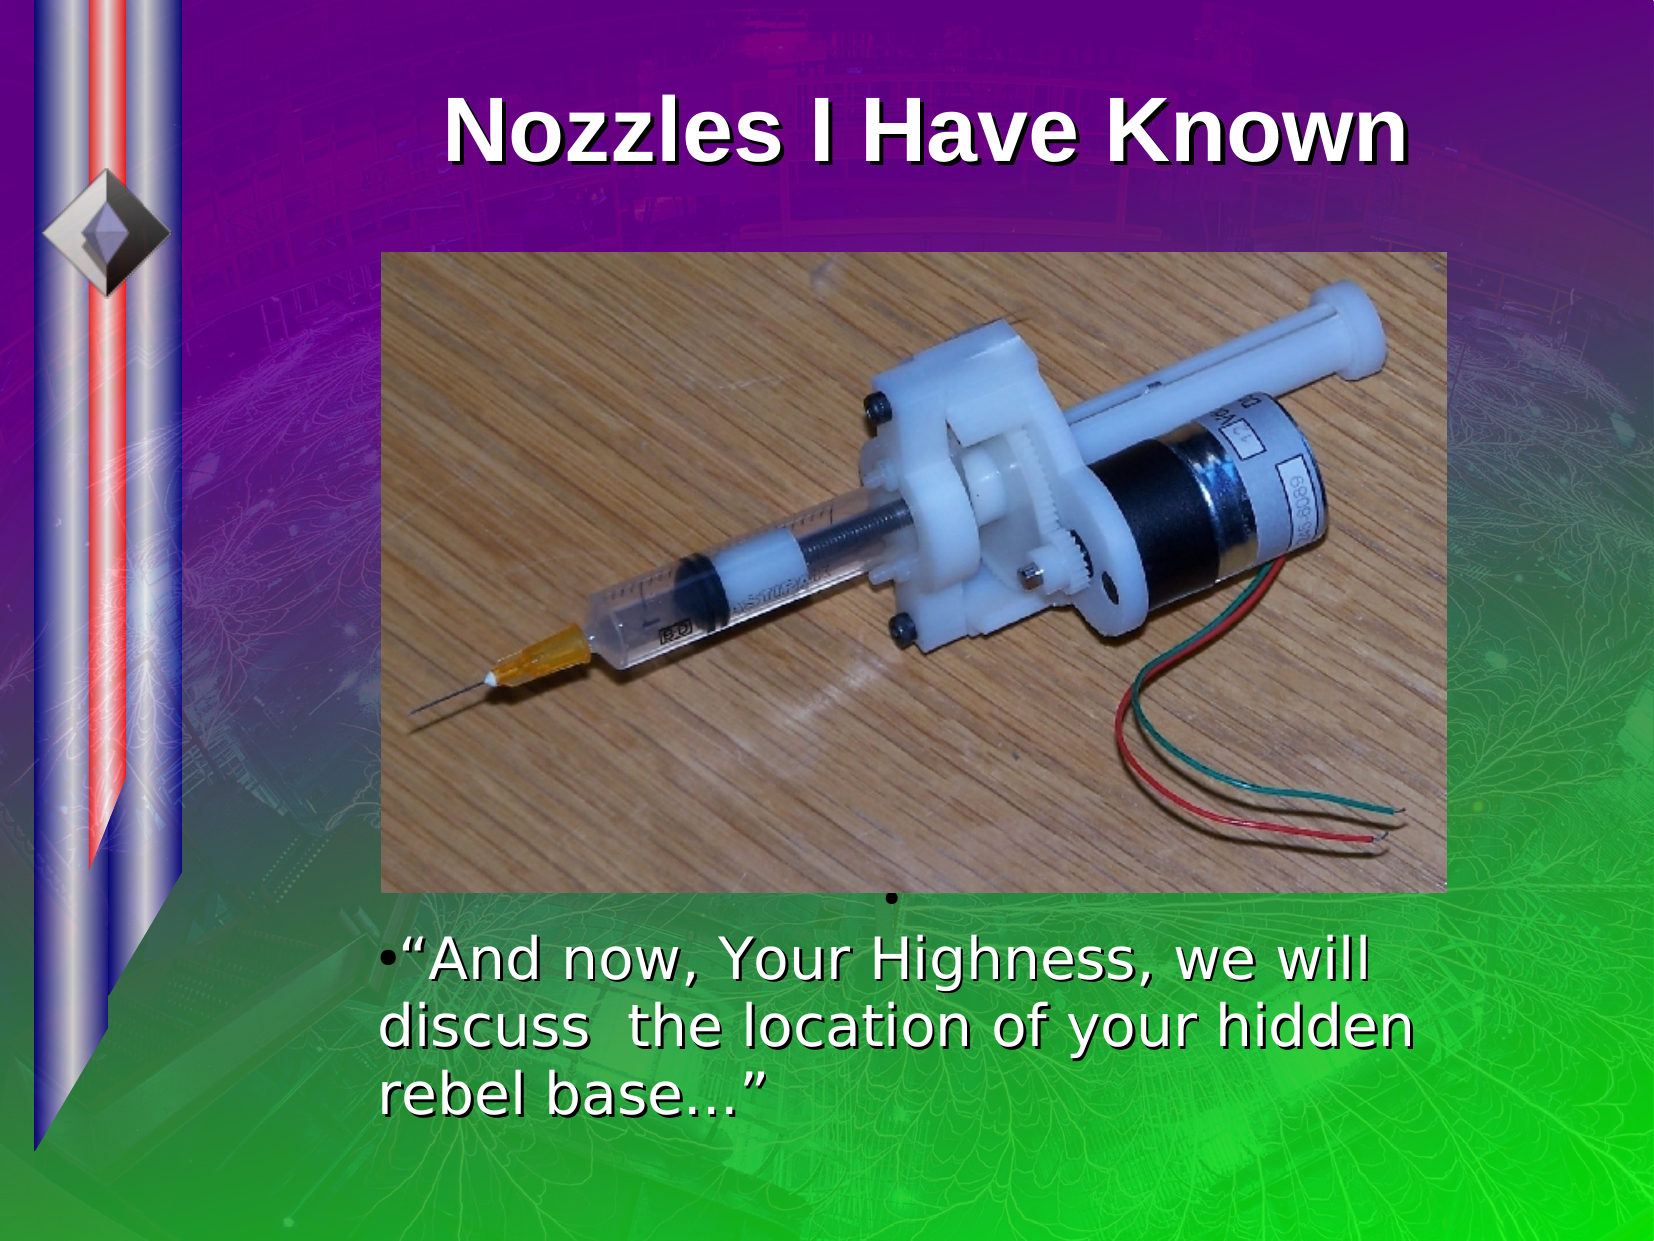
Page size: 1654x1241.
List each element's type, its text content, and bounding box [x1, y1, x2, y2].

title Nozzles I Have Known [196, 26, 1603, 234]
picture [0, 0, 1654, 1241]
subtitle “And now, Your Highness, we will discuss the location of your hidden rebel base...” [362, 862, 1476, 1140]
